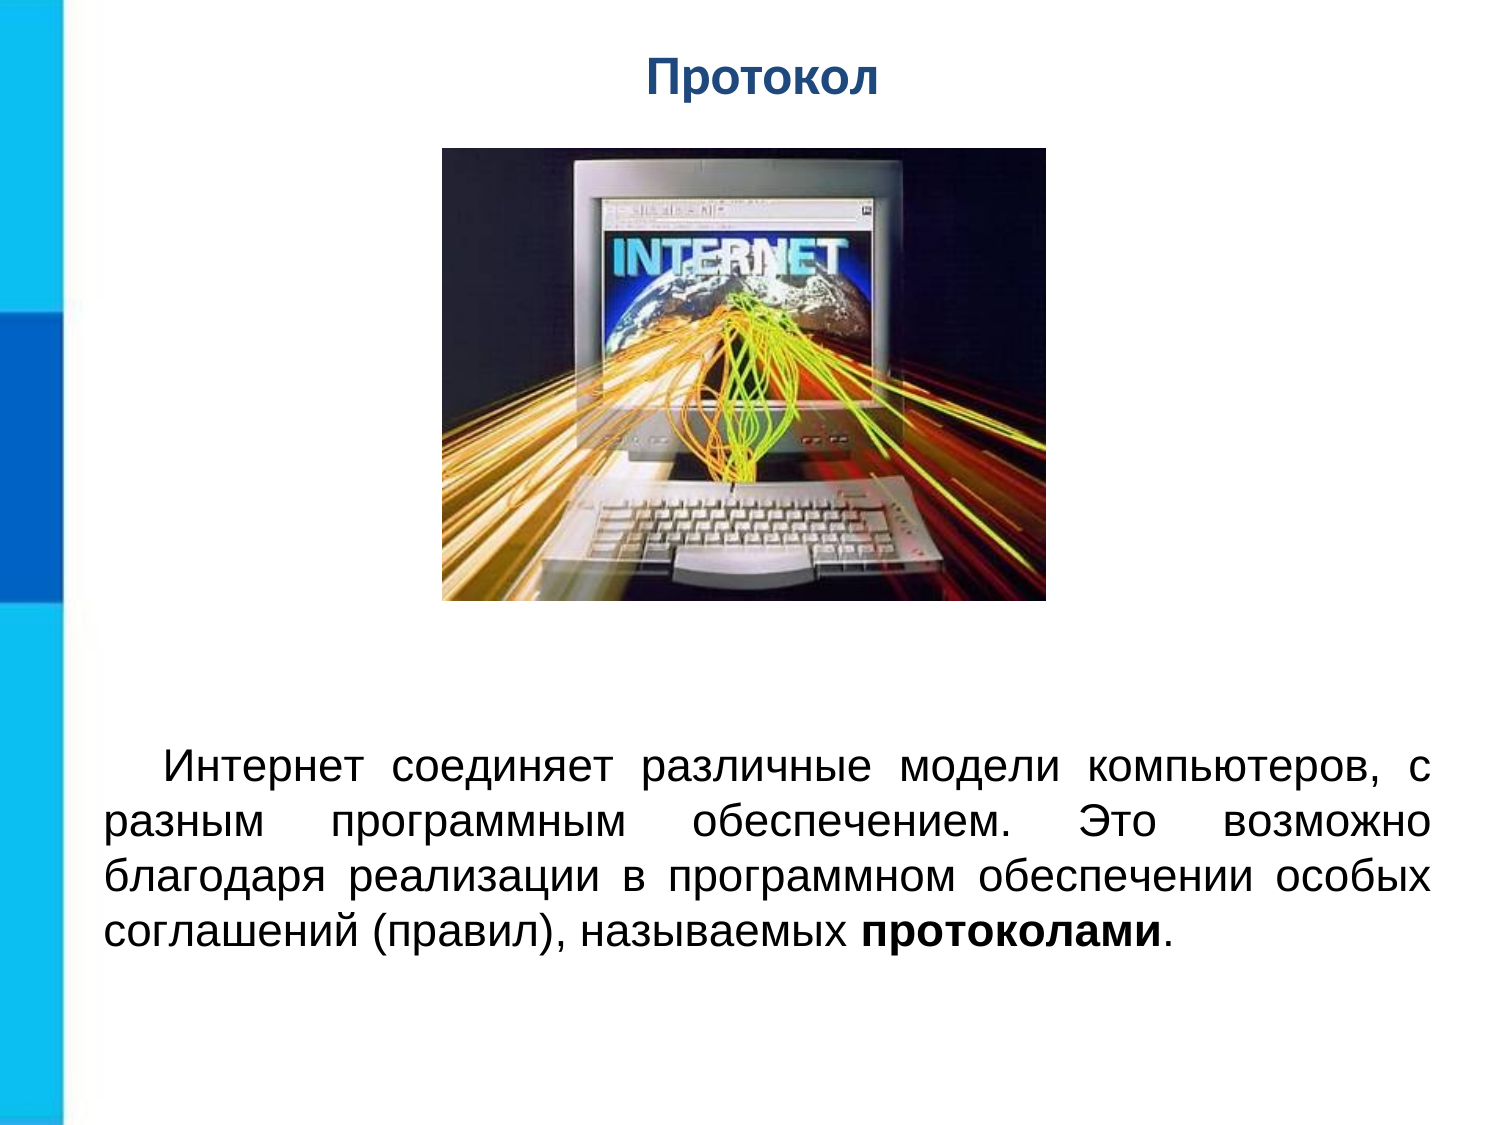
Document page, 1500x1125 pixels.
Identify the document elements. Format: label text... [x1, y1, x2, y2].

text_box Интернет соединяет различные модели компьютеров, с разным программным обеспечением. Это возможно благодаря реализации в программном обеспечении особых соглашений (правил), называемых протоколами. [88, 727, 1448, 964]
picture [0, 0, 1500, 1125]
text_box Протокол [100, 31, 1426, 114]
